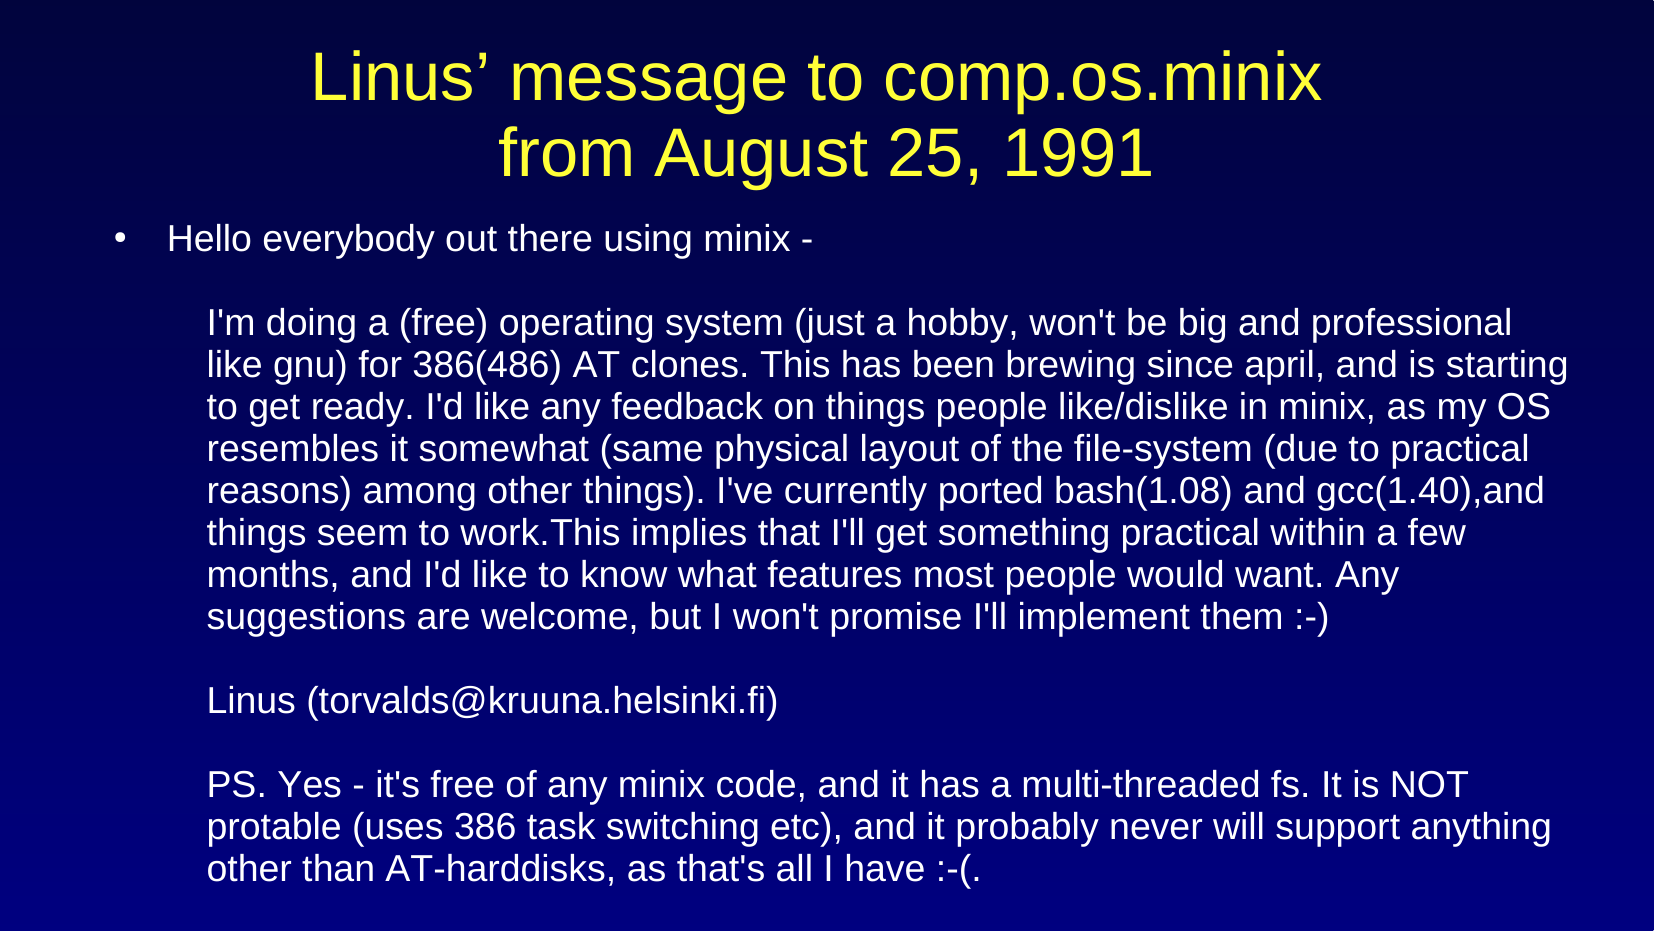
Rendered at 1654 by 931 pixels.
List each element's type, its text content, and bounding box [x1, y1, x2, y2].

title Linus’ message to comp.os.minix from August 25, 1991 [82, 37, 1571, 193]
list Hello everybody out there using minix - I'm doing a (free) operating system (just a hobby, won't be big and professional like gnu) for 386(486) AT clones. This has been brewing since april, and is starting to get ready. I'd like any feedback on things people like/dislike in minix, as my OS resembles it somewhat (same physical layout of the file-system (due to practical reasons) among other things). I've currently ported bash(1.08) and gcc(1.40),and things seem to work.This implies that I'll get something practical within a few months, and I'd like to know what features most people would want. Any suggestions are welcome, but I won't promise I'll implement them :-) Linus (torvalds@kruuna.helsinki.fi) PS. Yes - it's free of any minix code, and it has a multi-threaded fs. It is NOT protable (uses 386 task switching etc), and it probably never will support anything other than AT-harddisks, as that's all I have :-(. [82, 217, 1571, 890]
